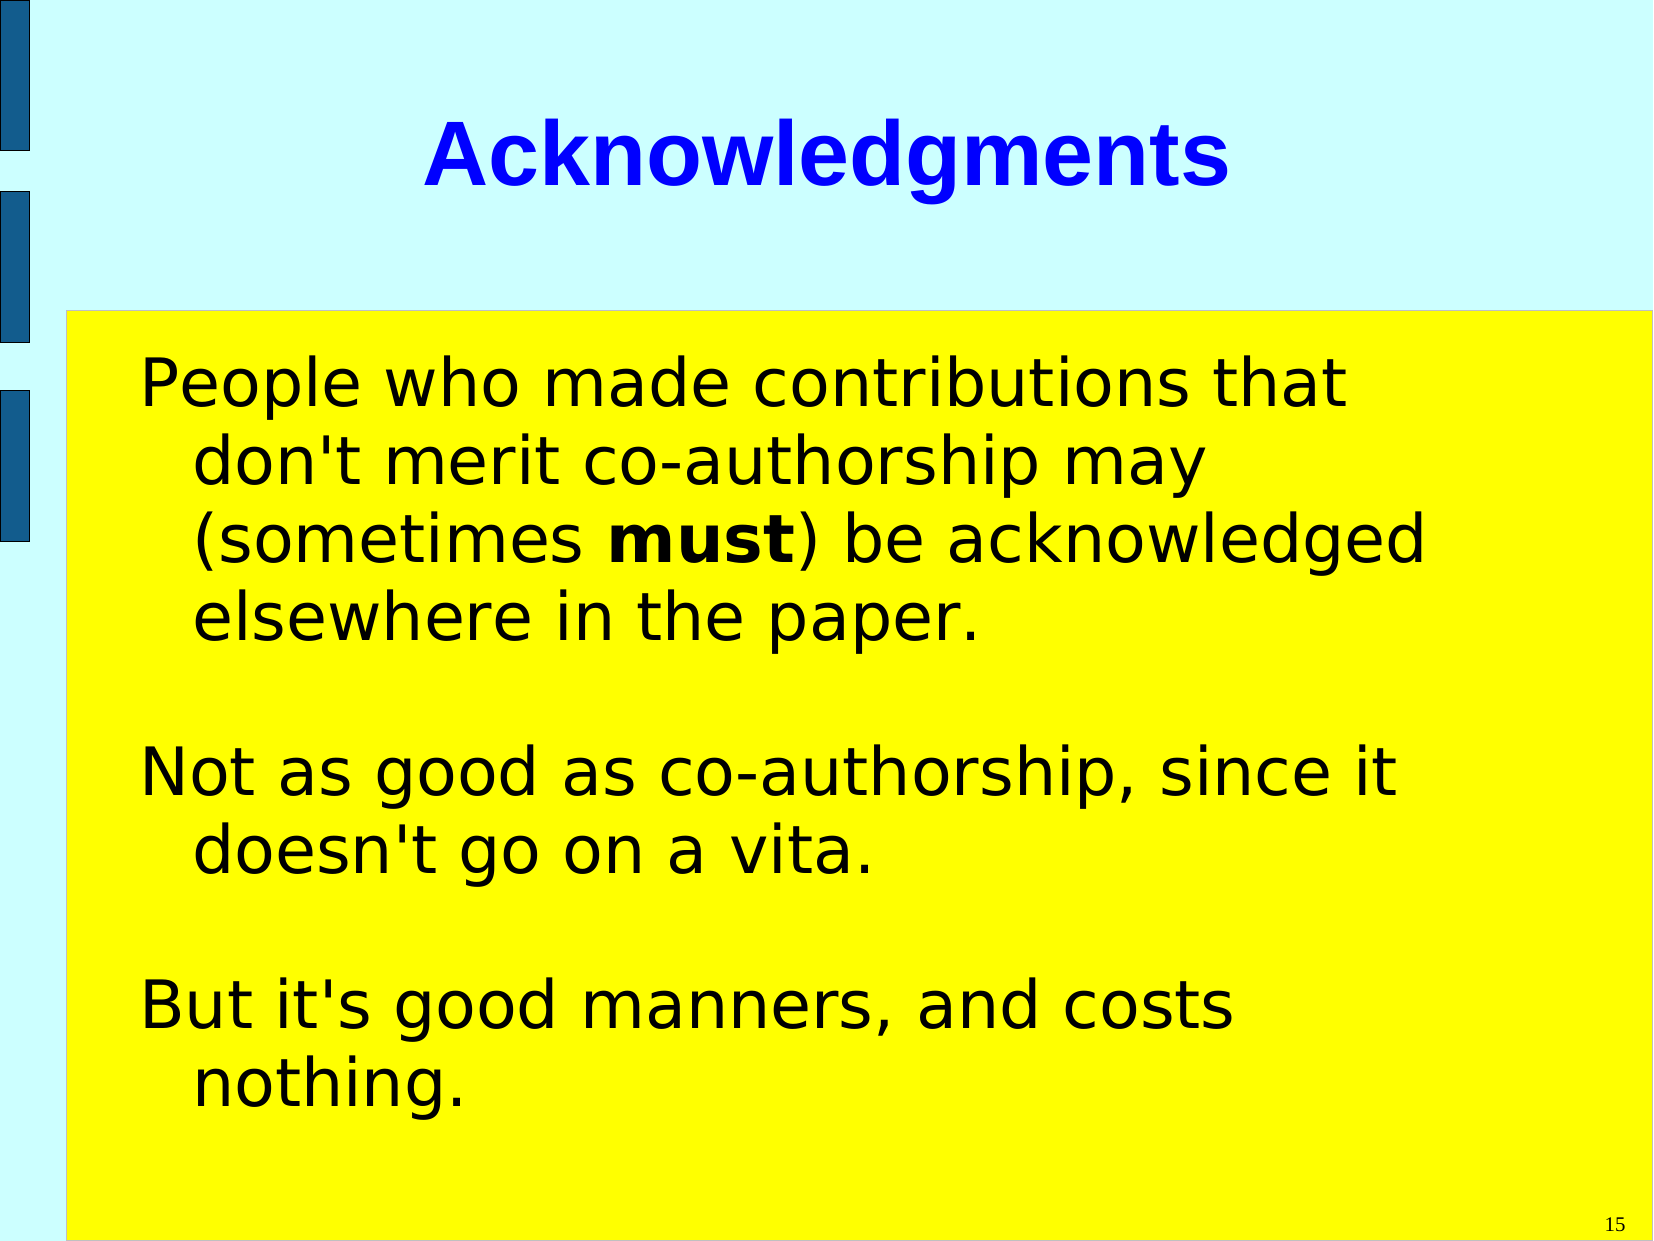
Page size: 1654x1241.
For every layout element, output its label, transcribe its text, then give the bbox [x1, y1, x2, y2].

list People who made contributions that don't merit co-authorship may (sometimes must) be acknowledged elsewhere in the paper. Not as good as co-authorship, since it doesn't go on a vita. But it's good manners, and costs nothing. [121, 344, 1534, 1127]
title Acknowledgments [121, 49, 1534, 258]
